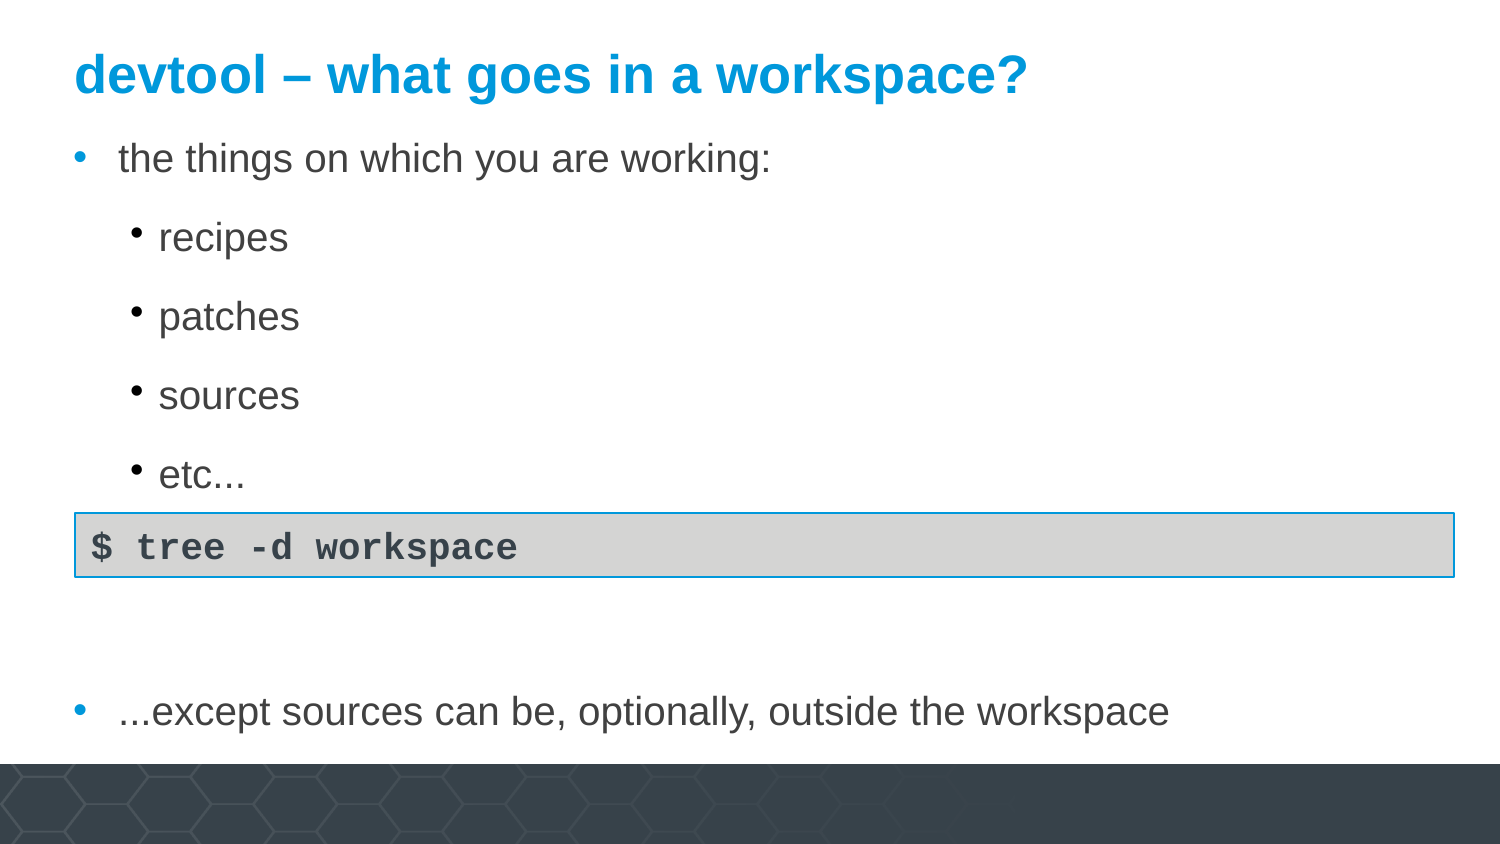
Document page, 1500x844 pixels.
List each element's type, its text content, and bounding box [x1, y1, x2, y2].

text_box the things on which you are working: recipes patches sources etc... ...except sources can be, optionally, outside the workspace [72, 132, 1422, 738]
text_box devtool – what goes in a workspace? [74, 50, 1424, 159]
text_box $ tree -d workspace [74, 513, 1455, 578]
picture [0, 0, 1500, 844]
